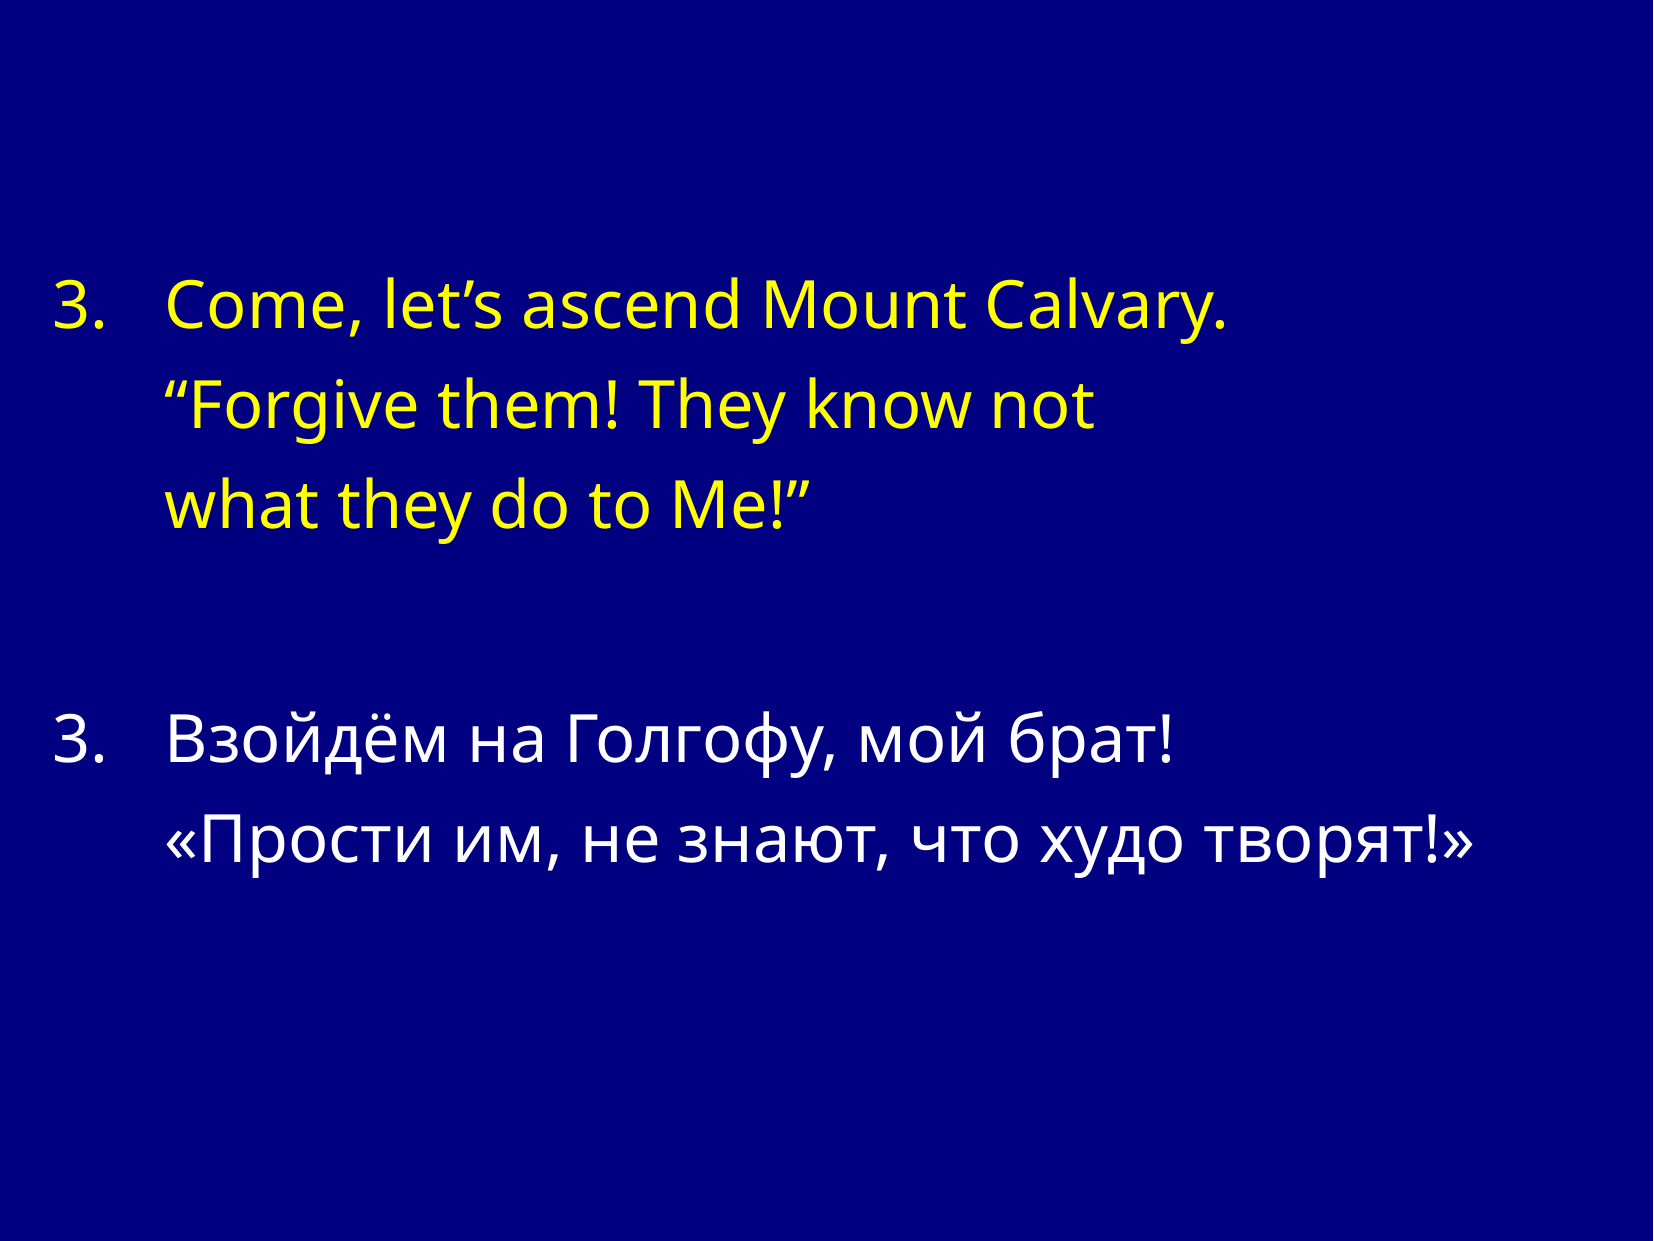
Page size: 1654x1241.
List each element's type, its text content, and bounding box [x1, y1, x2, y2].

text_box 3. Взойдём на Голгофу, мой брат! «Прости им, не знают, что худо творят!» [37, 675, 1653, 1163]
text_box 3. Come, let’s ascend Mount Calvary. “Forgive them! They know not what they do to Me!” [37, 150, 1653, 638]
